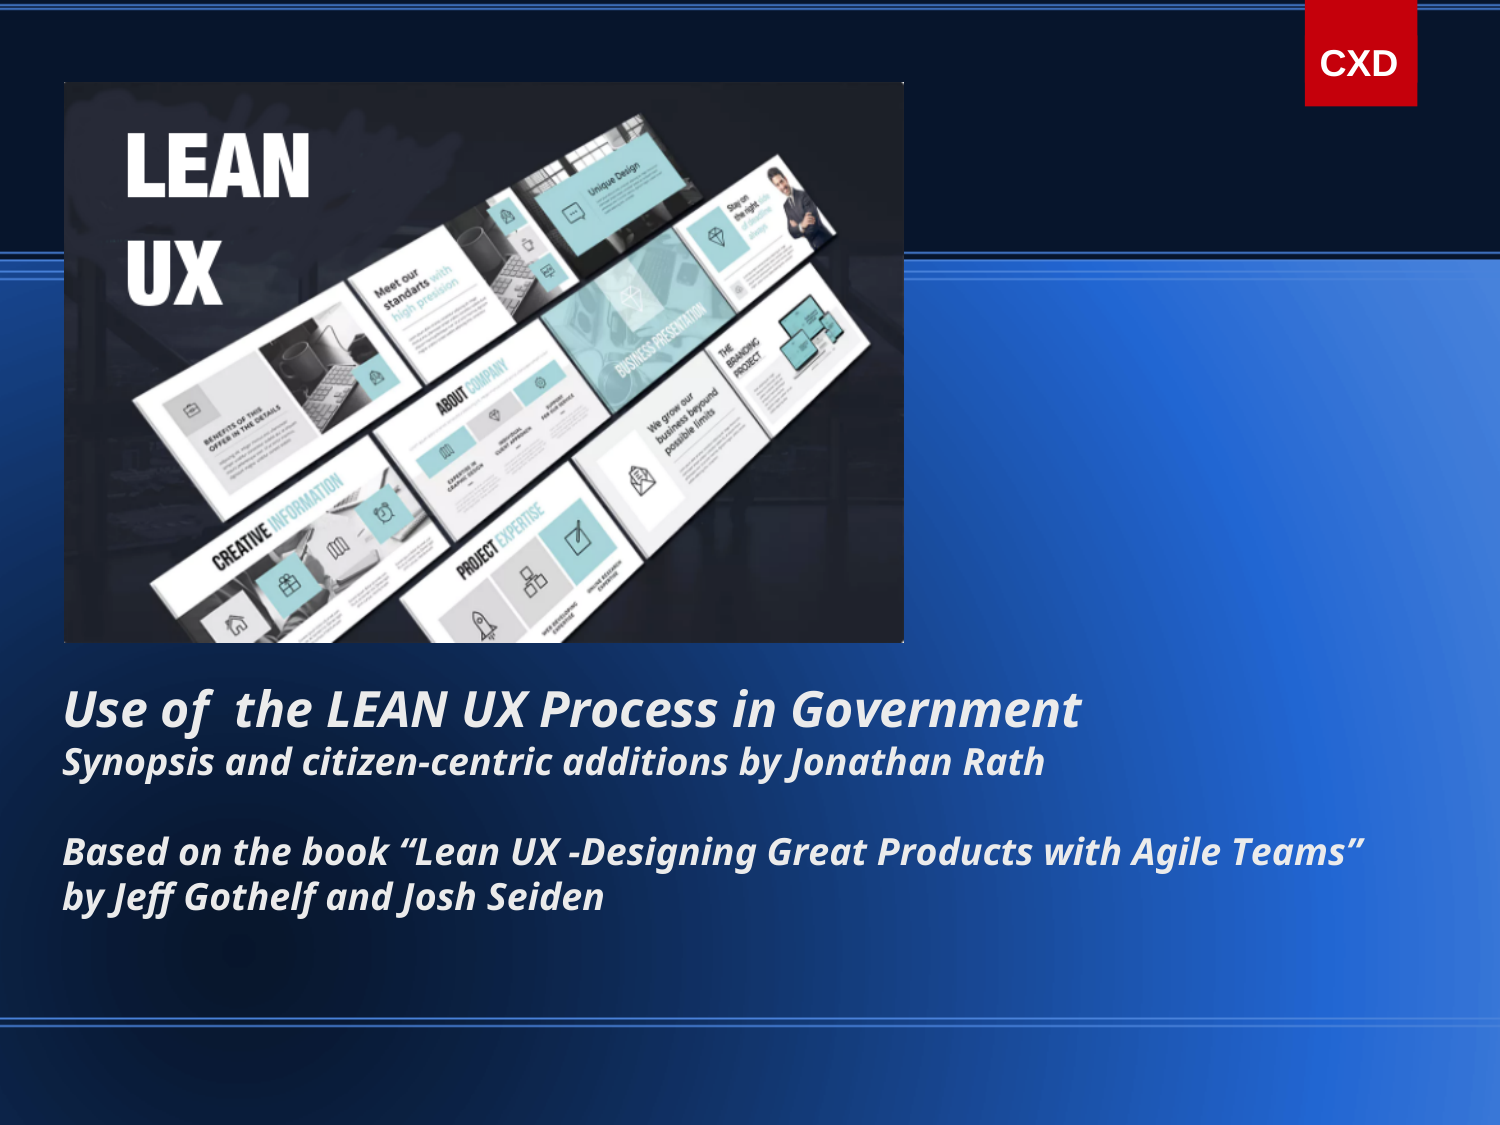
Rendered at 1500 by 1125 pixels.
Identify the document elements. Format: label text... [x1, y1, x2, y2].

picture [0, 0, 1500, 1125]
title Use of the LEAN UX Process in Government Synopsis and citizen-centric additions by Jonathan Rath Based on the book “Lean UX -Designing Great Products with Agile Teams” by Jeff Gothelf and Josh Seiden [47, 670, 1417, 827]
